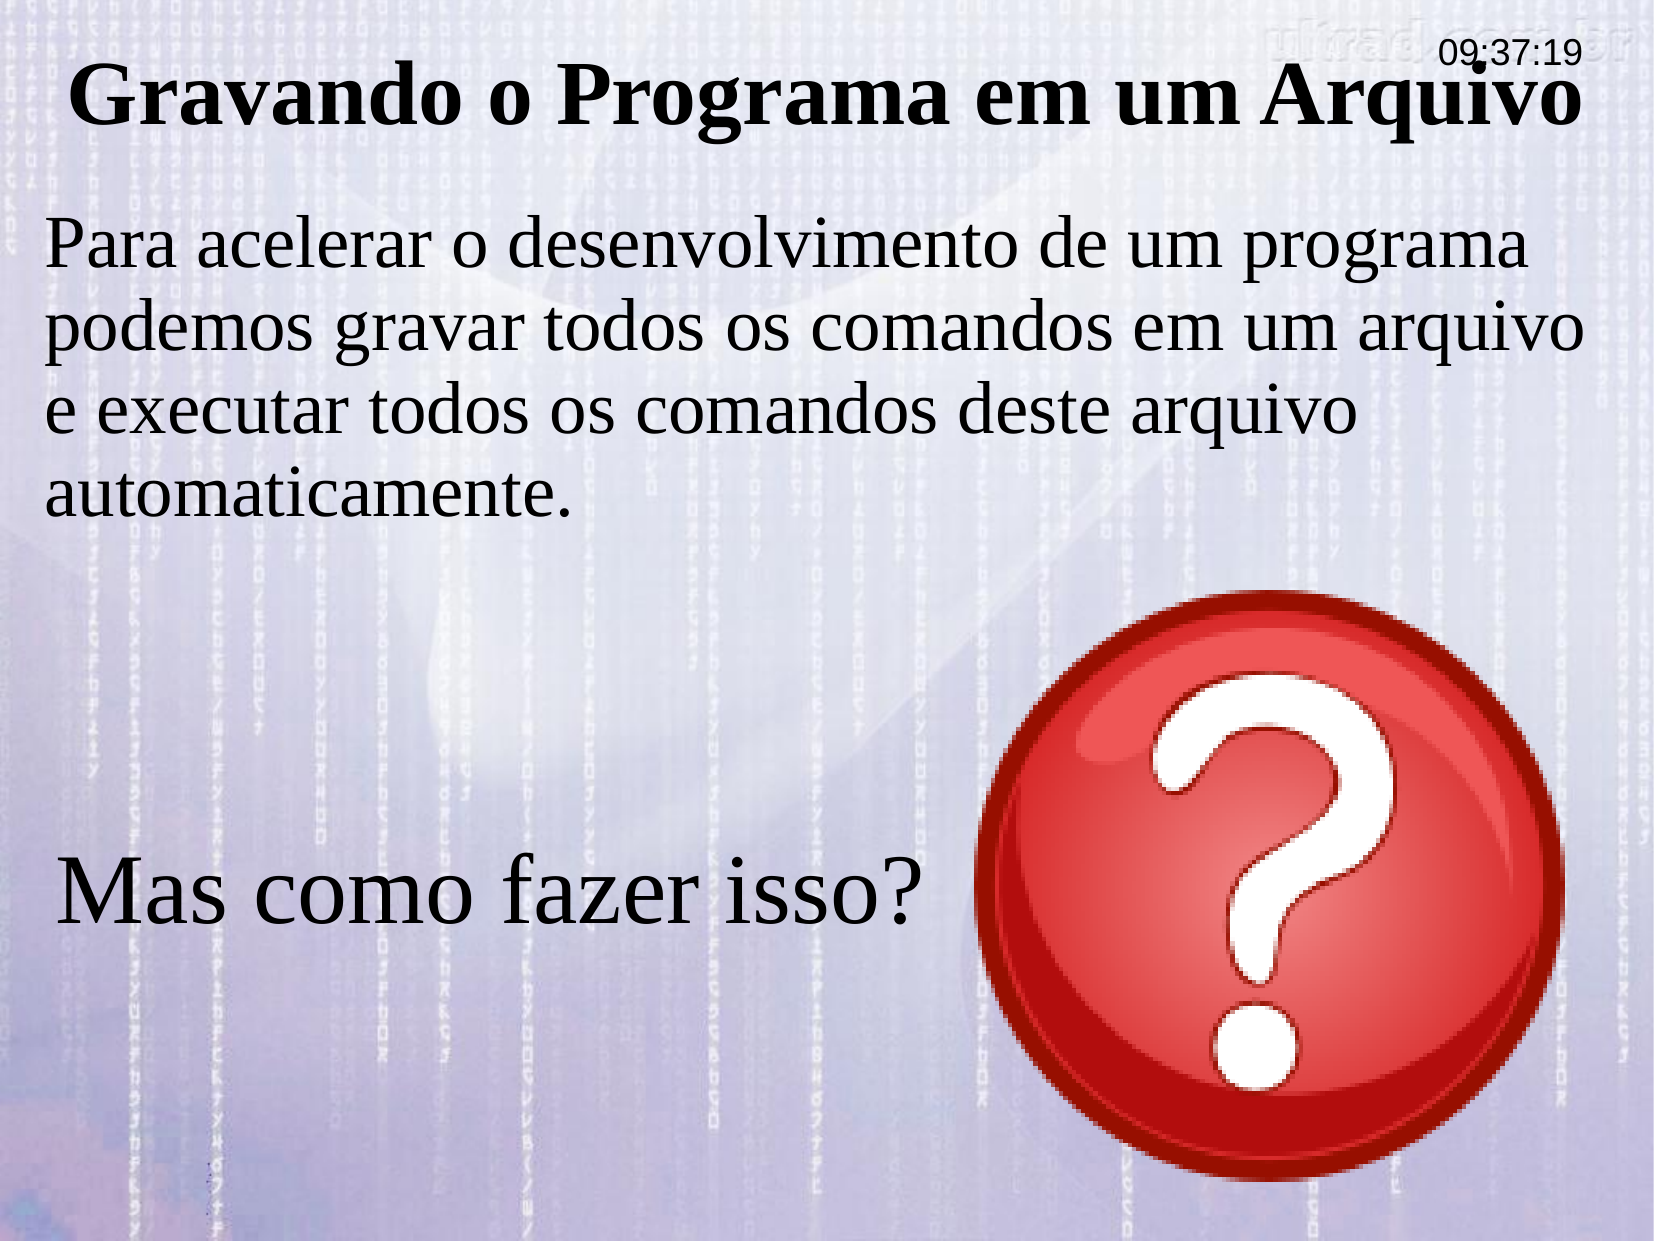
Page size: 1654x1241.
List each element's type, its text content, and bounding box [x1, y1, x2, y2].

text_box Gravando o Programa em um Arquivo [29, 35, 1625, 171]
text_box Para acelerar o desenvolvimento de um programa podemos gravar todos os comandos em um arquivo e executar todos os comandos deste arquivo automaticamente. [29, 193, 1625, 571]
text_box 10:08:44 [1423, 23, 1631, 94]
text_box Mas como fazer isso? [29, 826, 974, 963]
picture [0, 0, 1654, 1241]
